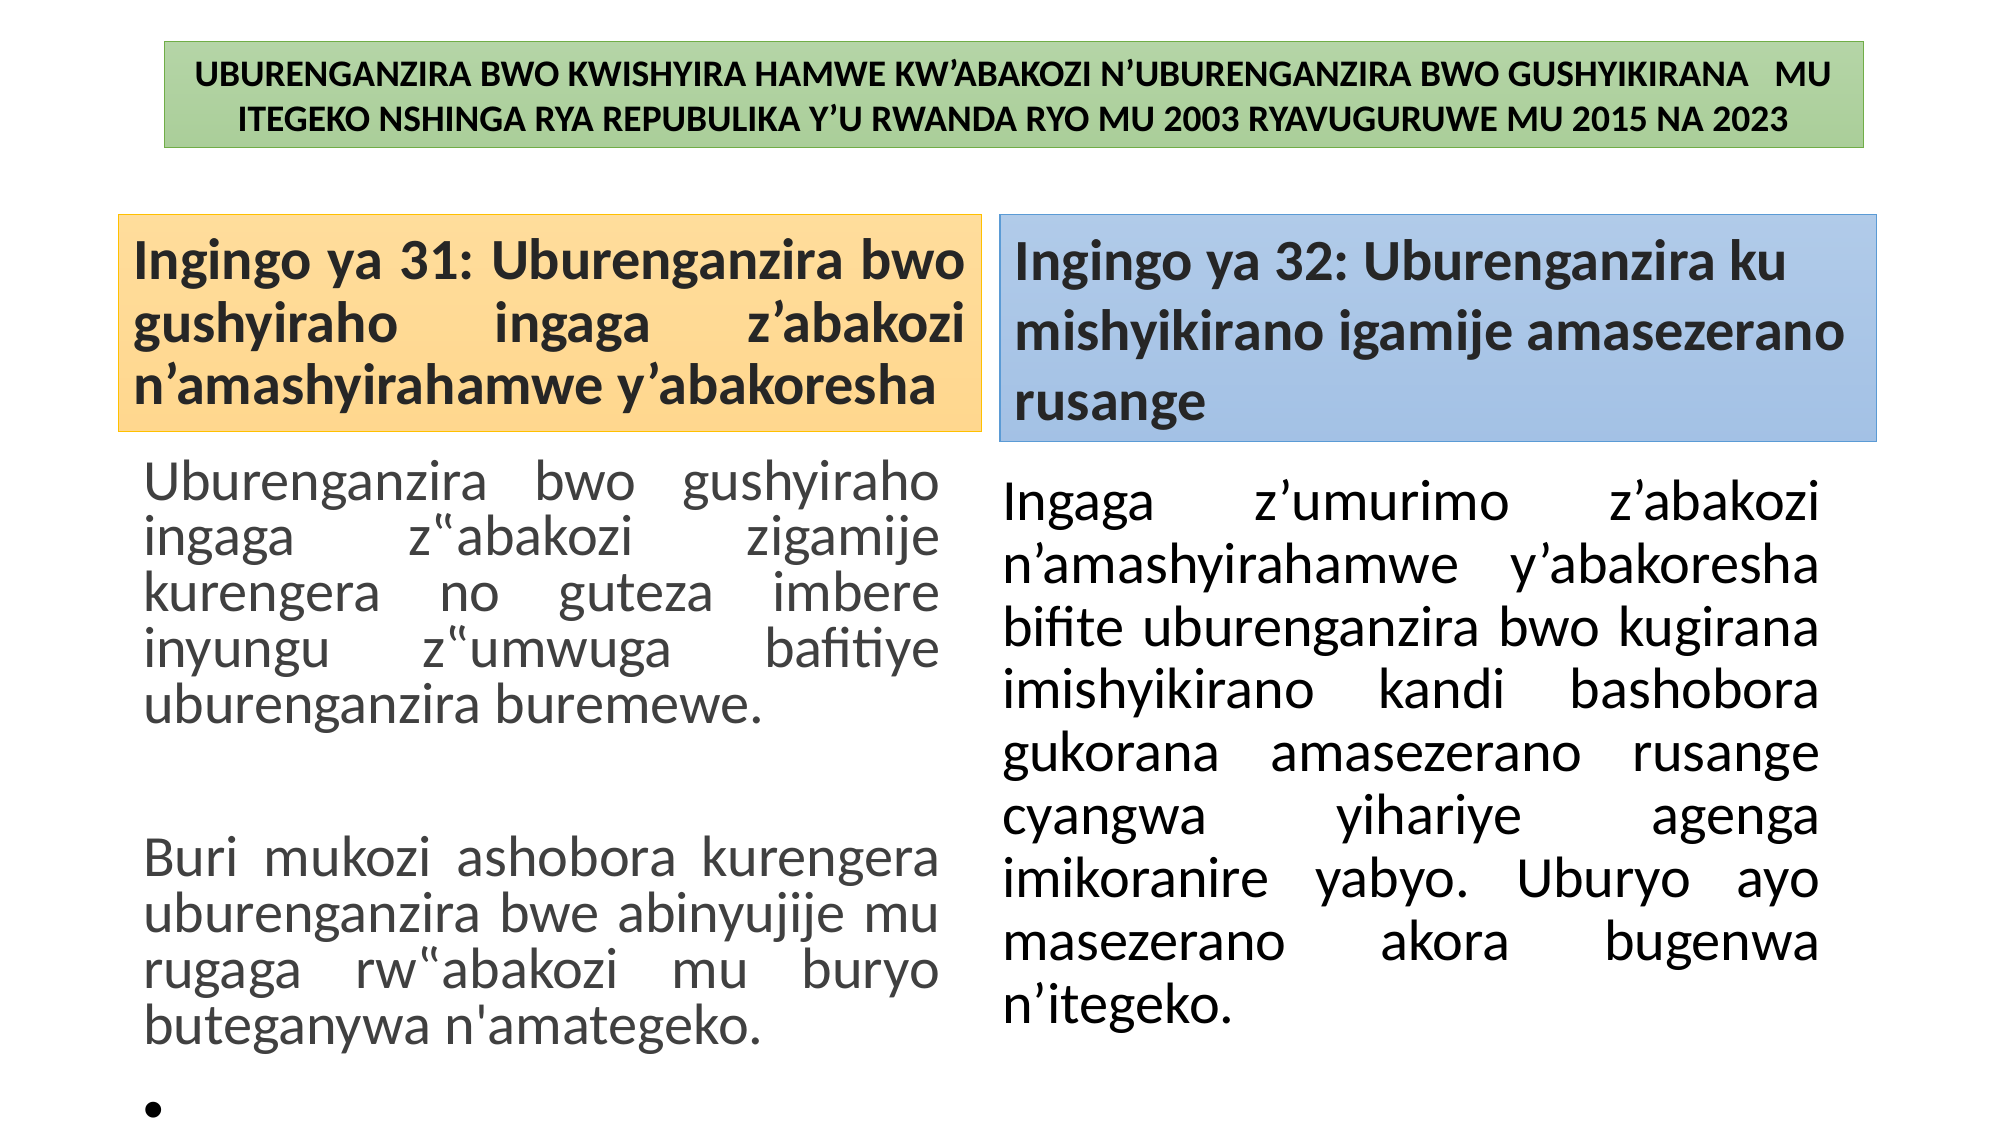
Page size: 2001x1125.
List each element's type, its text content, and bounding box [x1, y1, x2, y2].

text_box UBURENGANZIRA BWO KWISHYIRA HAMWE KW’ABAKOZI N’UBURENGANZIRA BWO GUSHYIKIRANA MU ITEGEKO NSHINGA RYA REPUBULIKA Y’U RWANDA RYO MU 2003 RYAVUGURUWE MU 2015 NA 2023 [164, 41, 1864, 148]
text_box Ingaga z’umurimo z’abakozi n’amashyirahamwe y’abakoresha bifite uburenganzira bwo kugirana imishyikirano kandi bashobora gukorana amasezerano rusange cyangwa yihariye agenga imikoranire yabyo. Uburyo ayo masezerano akora bugenwa n’itegeko. [986, 462, 1864, 1083]
text_box Ingingo ya 32: Uburenganzira ku mishyikirano igamije amasezerano rusange [999, 214, 1877, 442]
title Ingingo ya 31: Uburenganzira bwo gushyiraho ingaga z’abakozi n’amashyirahamwe y’abakoresha [118, 214, 982, 432]
list Uburenganzira bwo gushyiraho ingaga z‟abakozi zigamije kurengera no guteza imbere inyungu z‟umwuga bafitiye uburenganzira buremewe. Buri mukozi ashobora kurengera uburenganzira bwe abinyujije mu rugaga rw‟abakozi mu buryo buteganywa n'amategeko. [128, 447, 972, 1098]
